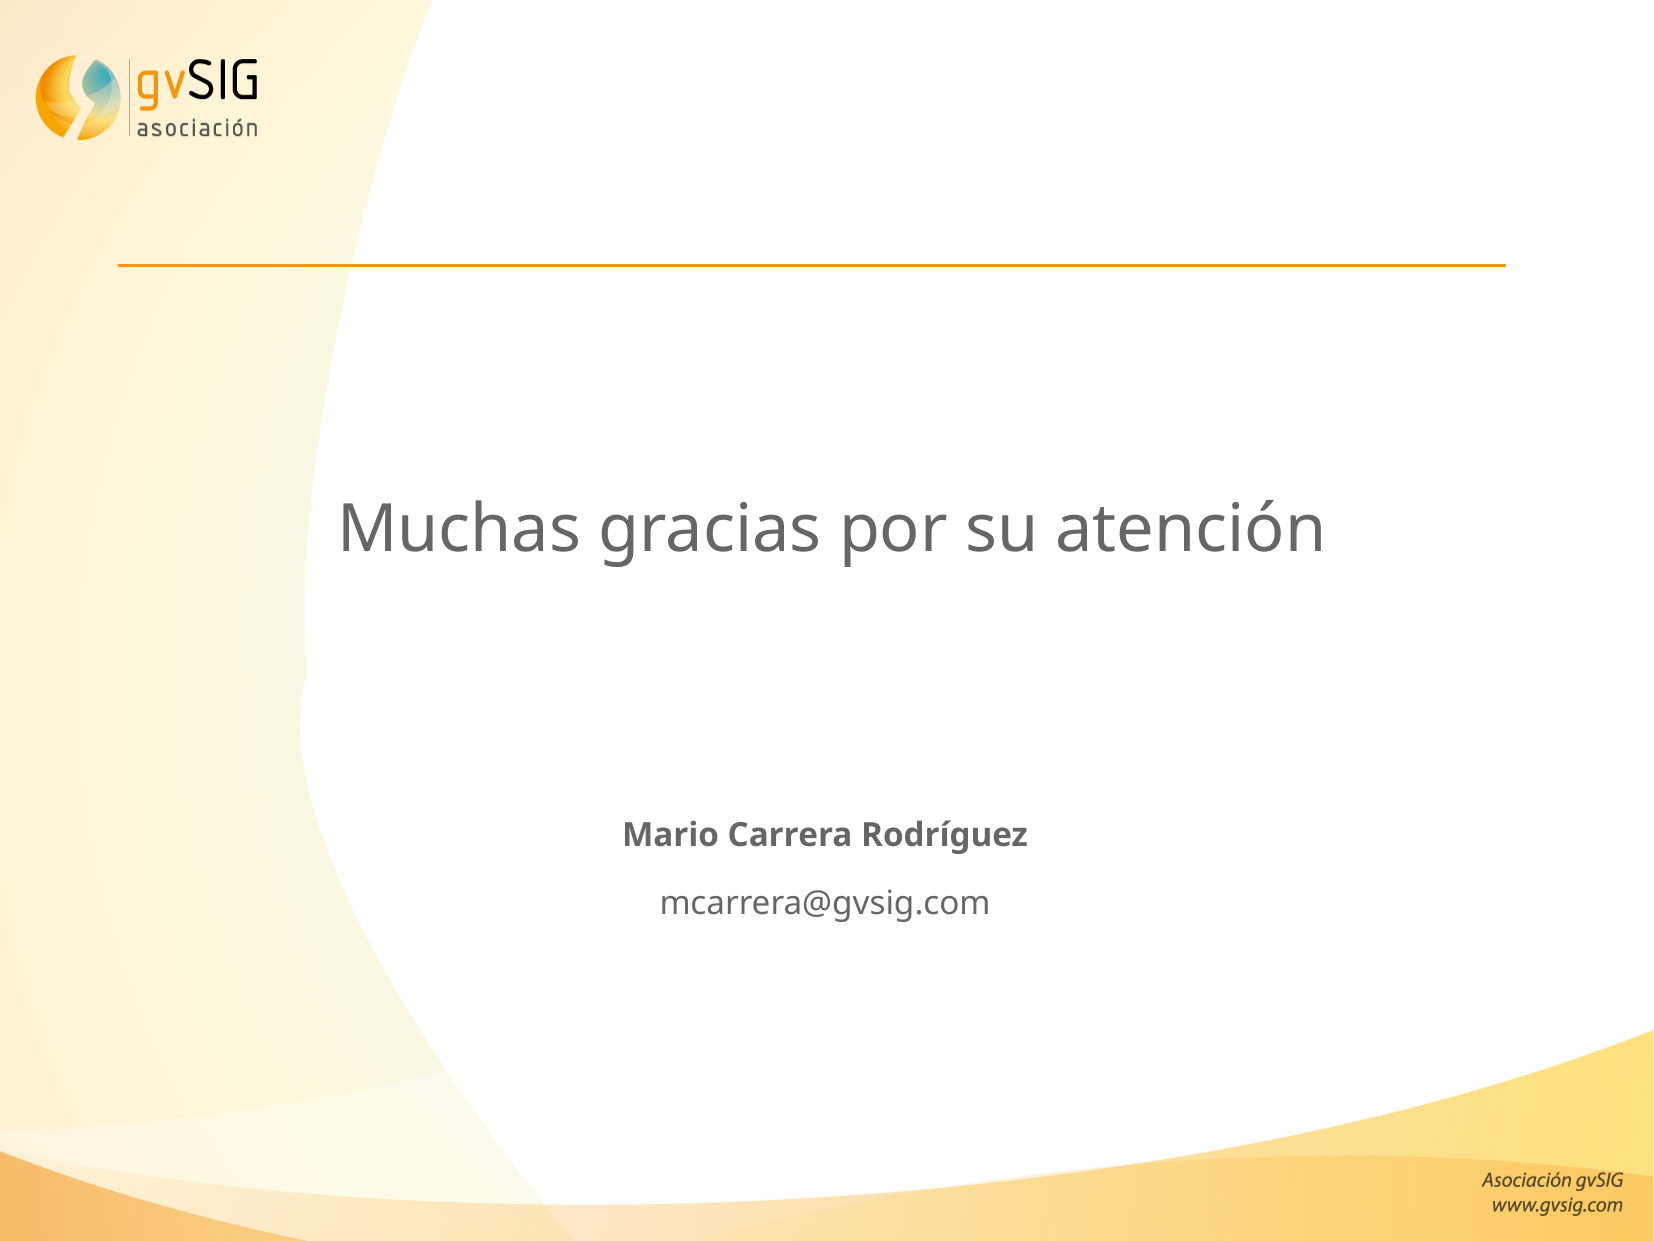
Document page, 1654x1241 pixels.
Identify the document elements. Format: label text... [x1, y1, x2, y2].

title Muchas gracias por su atención [117, 422, 1548, 630]
picture [0, 0, 1654, 1241]
text_box Mario Carrera Rodríguez mcarrera@gvsig.com [376, 781, 1263, 893]
title [118, 177, 1607, 276]
